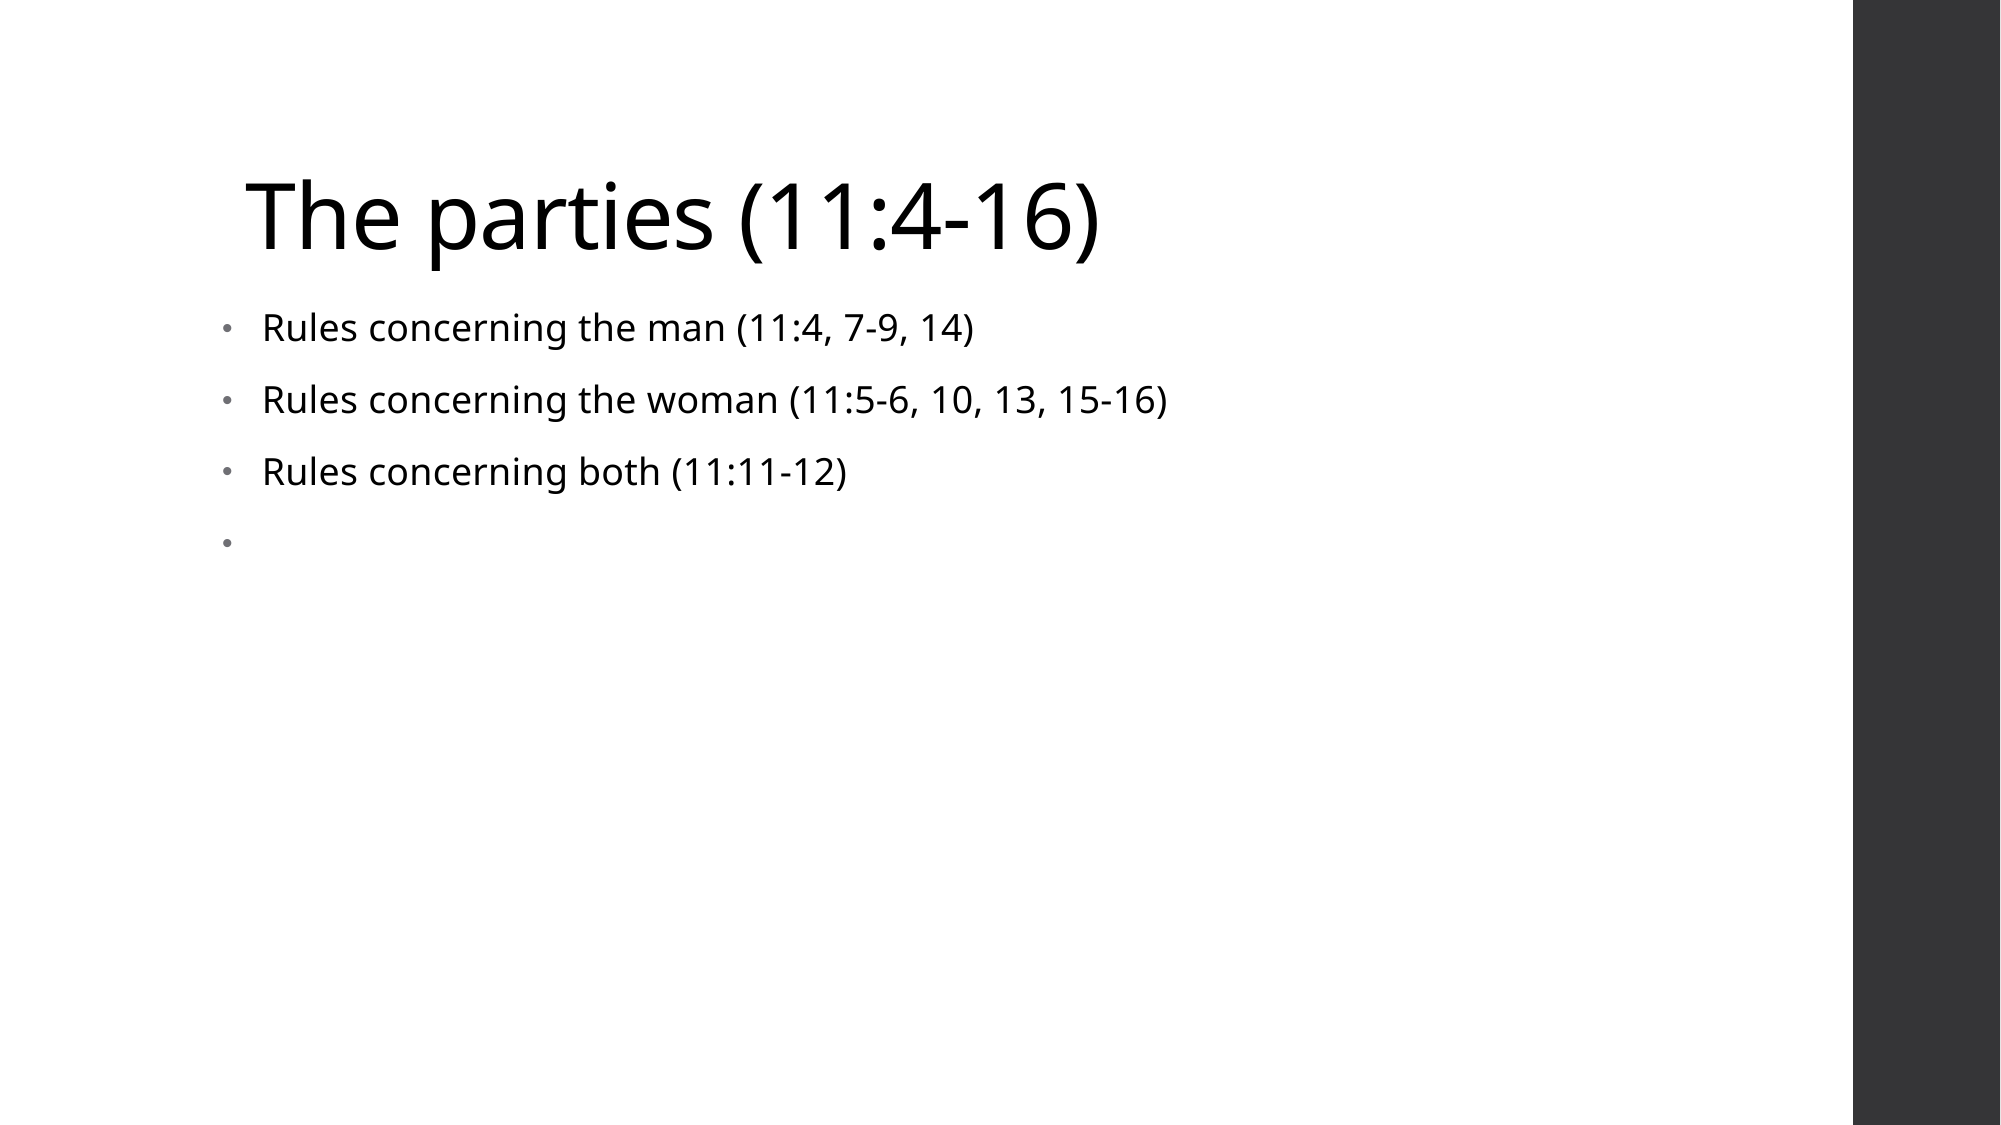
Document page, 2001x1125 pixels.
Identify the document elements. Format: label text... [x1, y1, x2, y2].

title The parties (11:4-16) [206, 60, 1797, 278]
list Rules concerning the man (11:4, 7-9, 14) Rules concerning the woman (11:5-6, 10, 13, 15-16) Rules concerning both (11:11-12) [206, 299, 1617, 1014]
